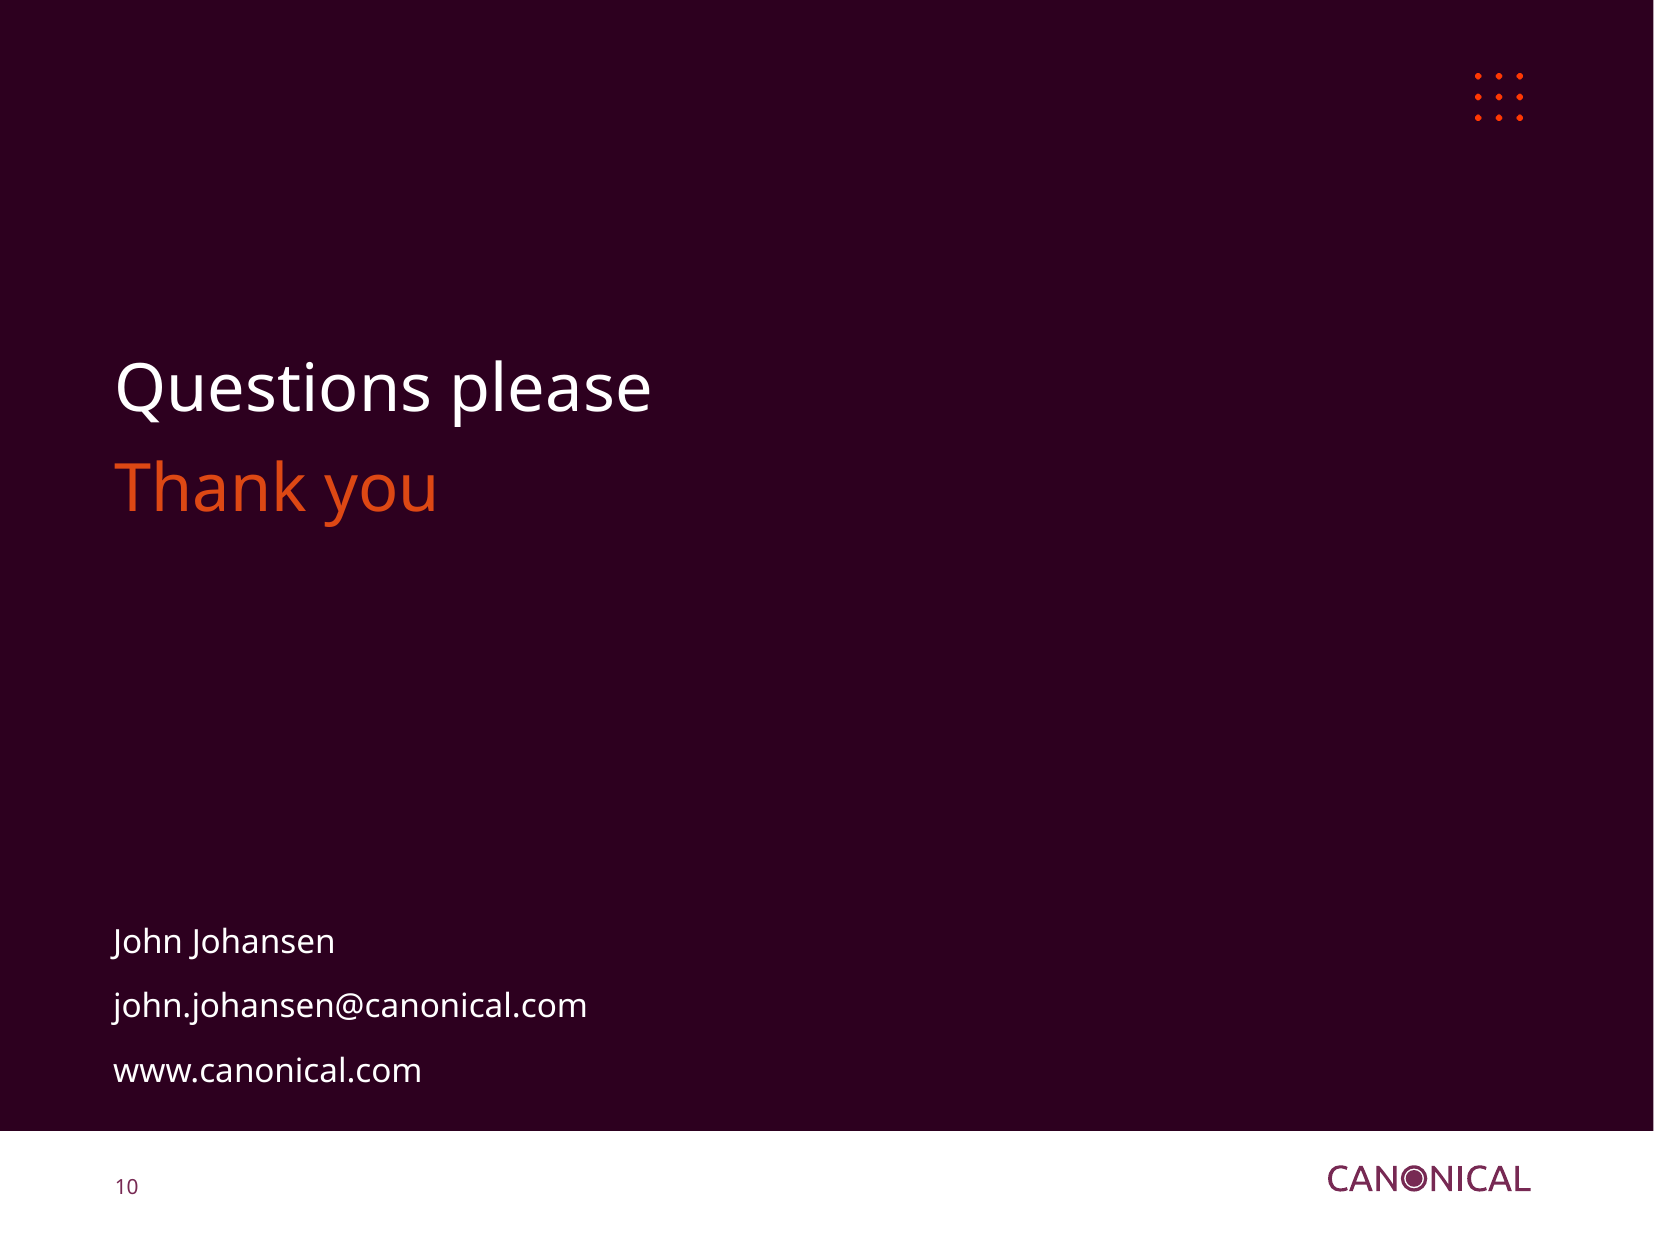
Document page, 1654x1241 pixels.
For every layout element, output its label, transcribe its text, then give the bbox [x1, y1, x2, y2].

list John Johansen john.johansen@canonical.com www.canonical.com [113, 913, 817, 1241]
title Questions please Thank you [114, 352, 863, 510]
picture [0, 0, 1654, 1131]
